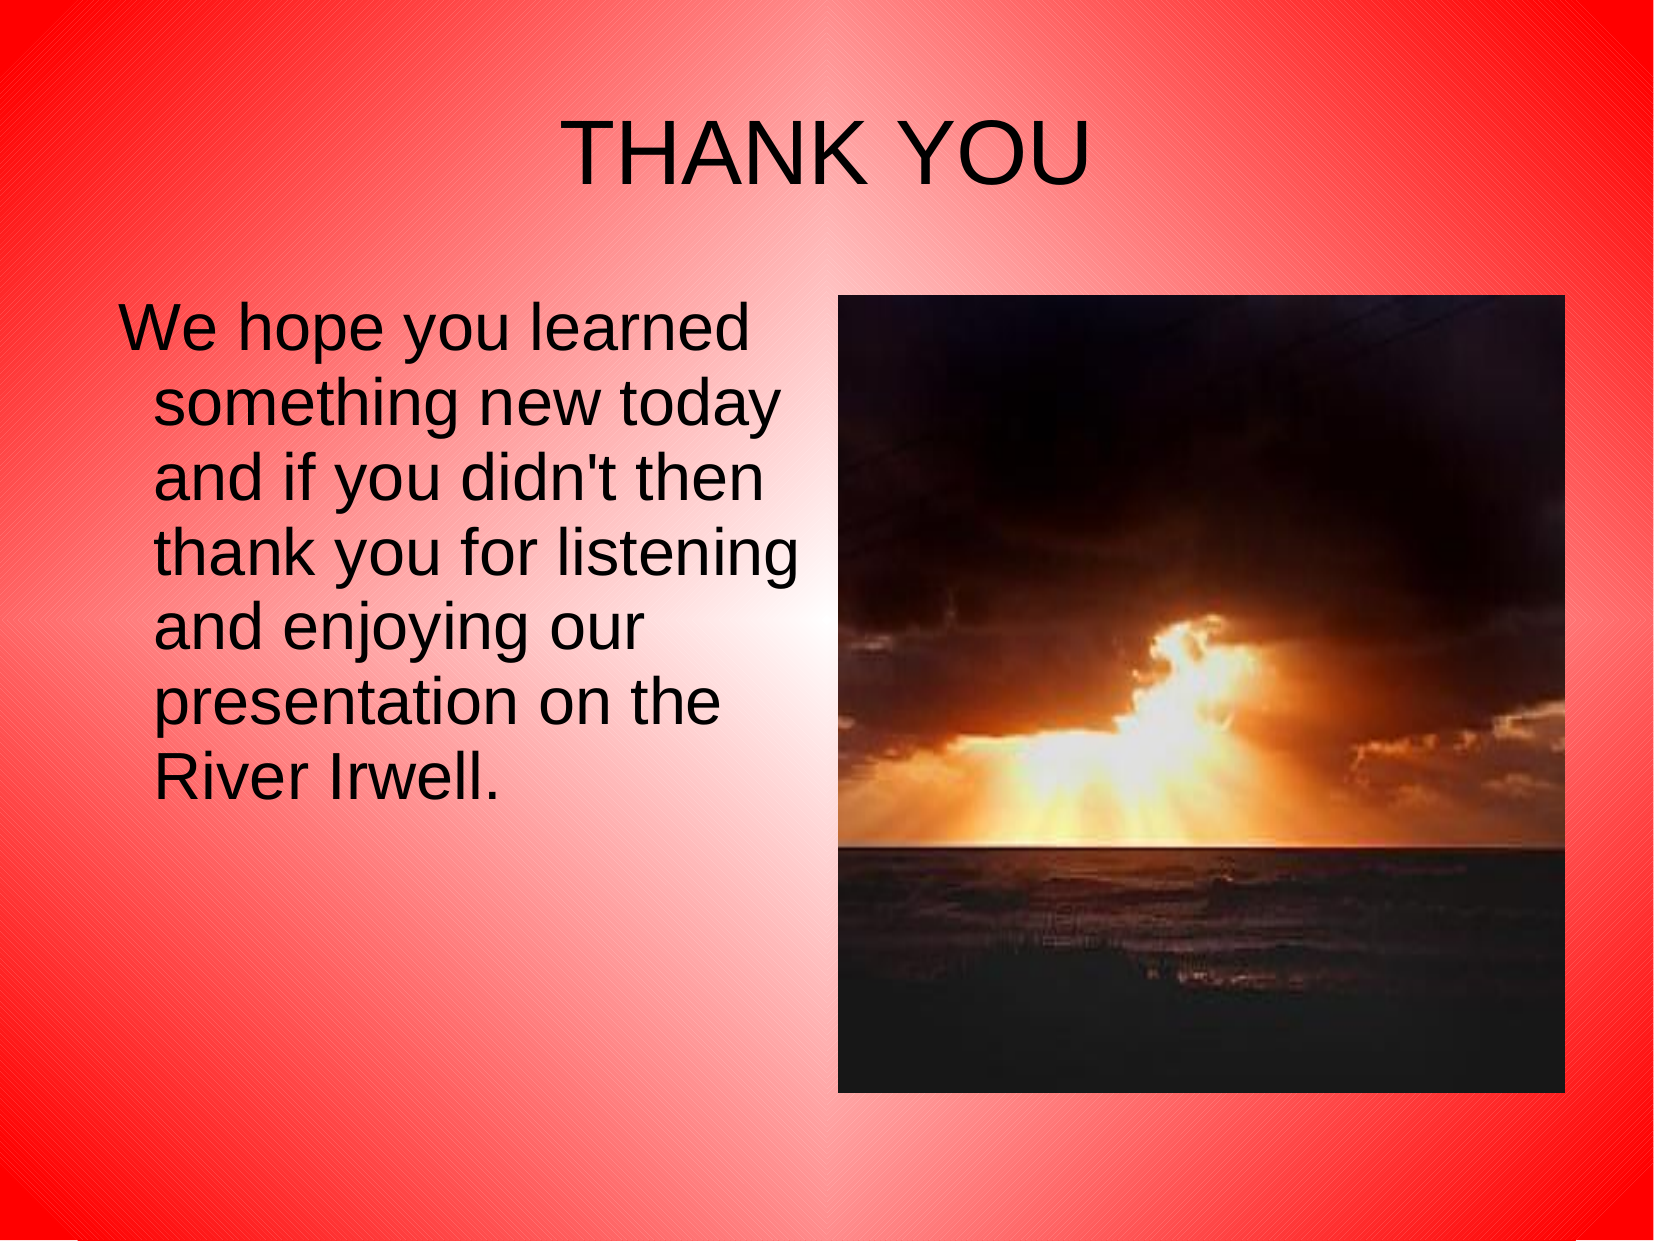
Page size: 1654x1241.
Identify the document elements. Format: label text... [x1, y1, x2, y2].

list We hope you learned something new today and if you didn't then thank you for listening and enjoying our presentation on the River Irwell. [82, 290, 809, 1109]
title THANK YOU [82, 49, 1571, 257]
picture [838, 295, 1565, 1093]
